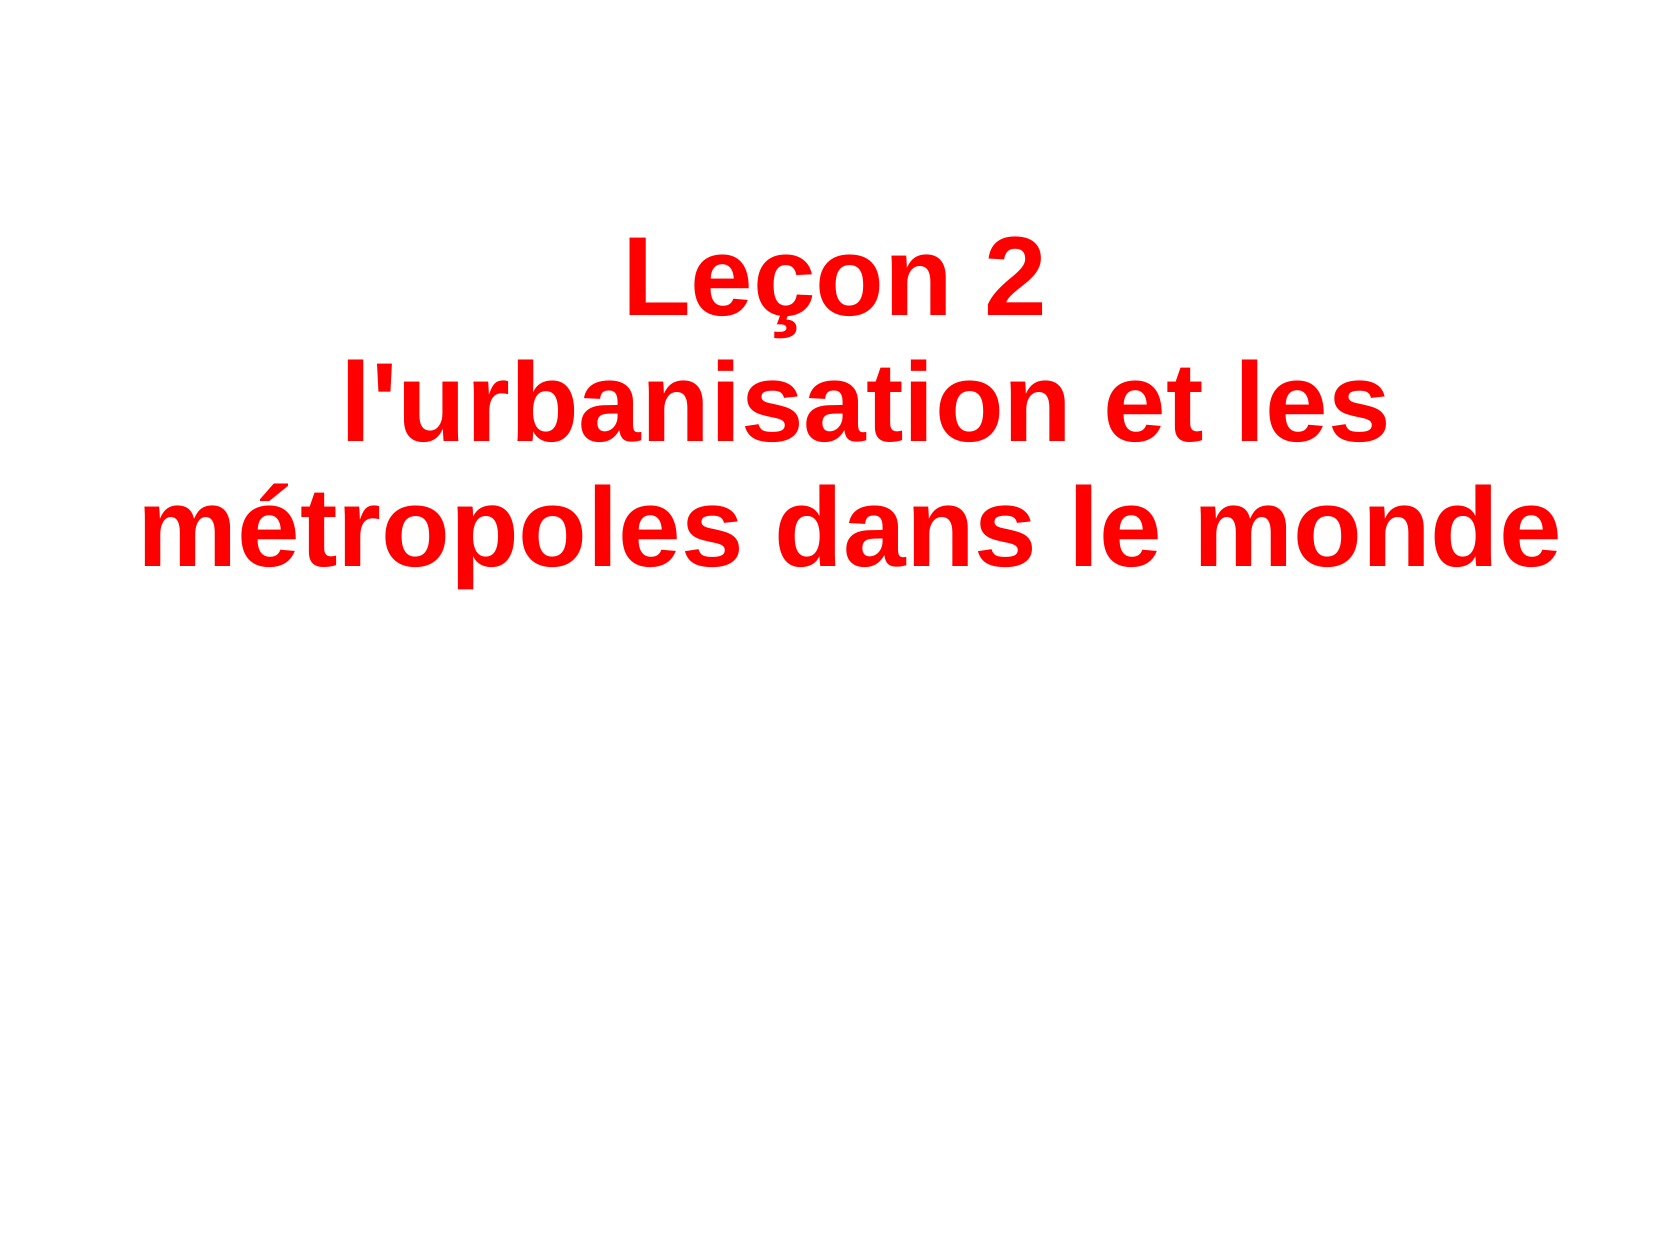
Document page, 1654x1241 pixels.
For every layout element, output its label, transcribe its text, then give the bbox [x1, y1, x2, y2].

title Leçon 2 l'urbanisation et les métropoles dans le monde [106, 214, 1595, 591]
